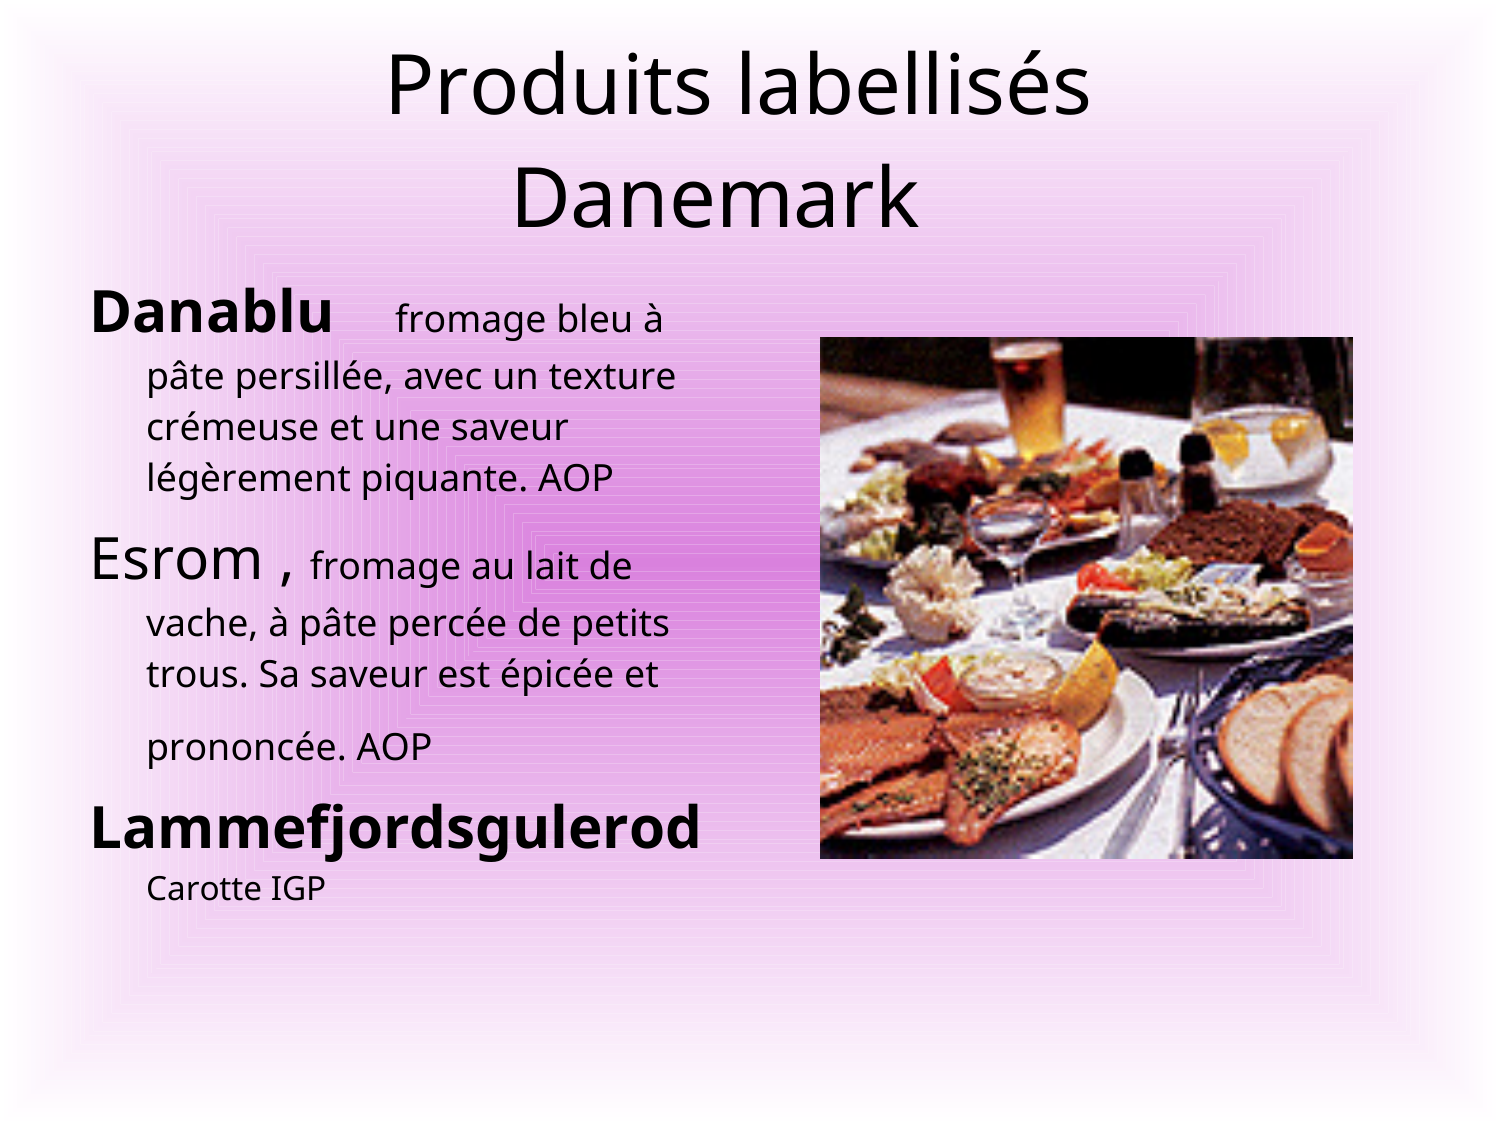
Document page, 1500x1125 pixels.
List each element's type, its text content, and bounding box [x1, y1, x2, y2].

picture [820, 337, 1353, 859]
title Produits labellisés Danemark [75, 34, 1426, 244]
list Danablu fromage bleu à pâte persillée, avec un texture crémeuse et une saveur légèrement piquante. AOP Esrom , fromage au lait de vache, à pâte percée de petits trous. Sa saveur est épicée et prononcée. AOP Lammefjordsgulerod Carotte IGP [75, 262, 762, 1006]
